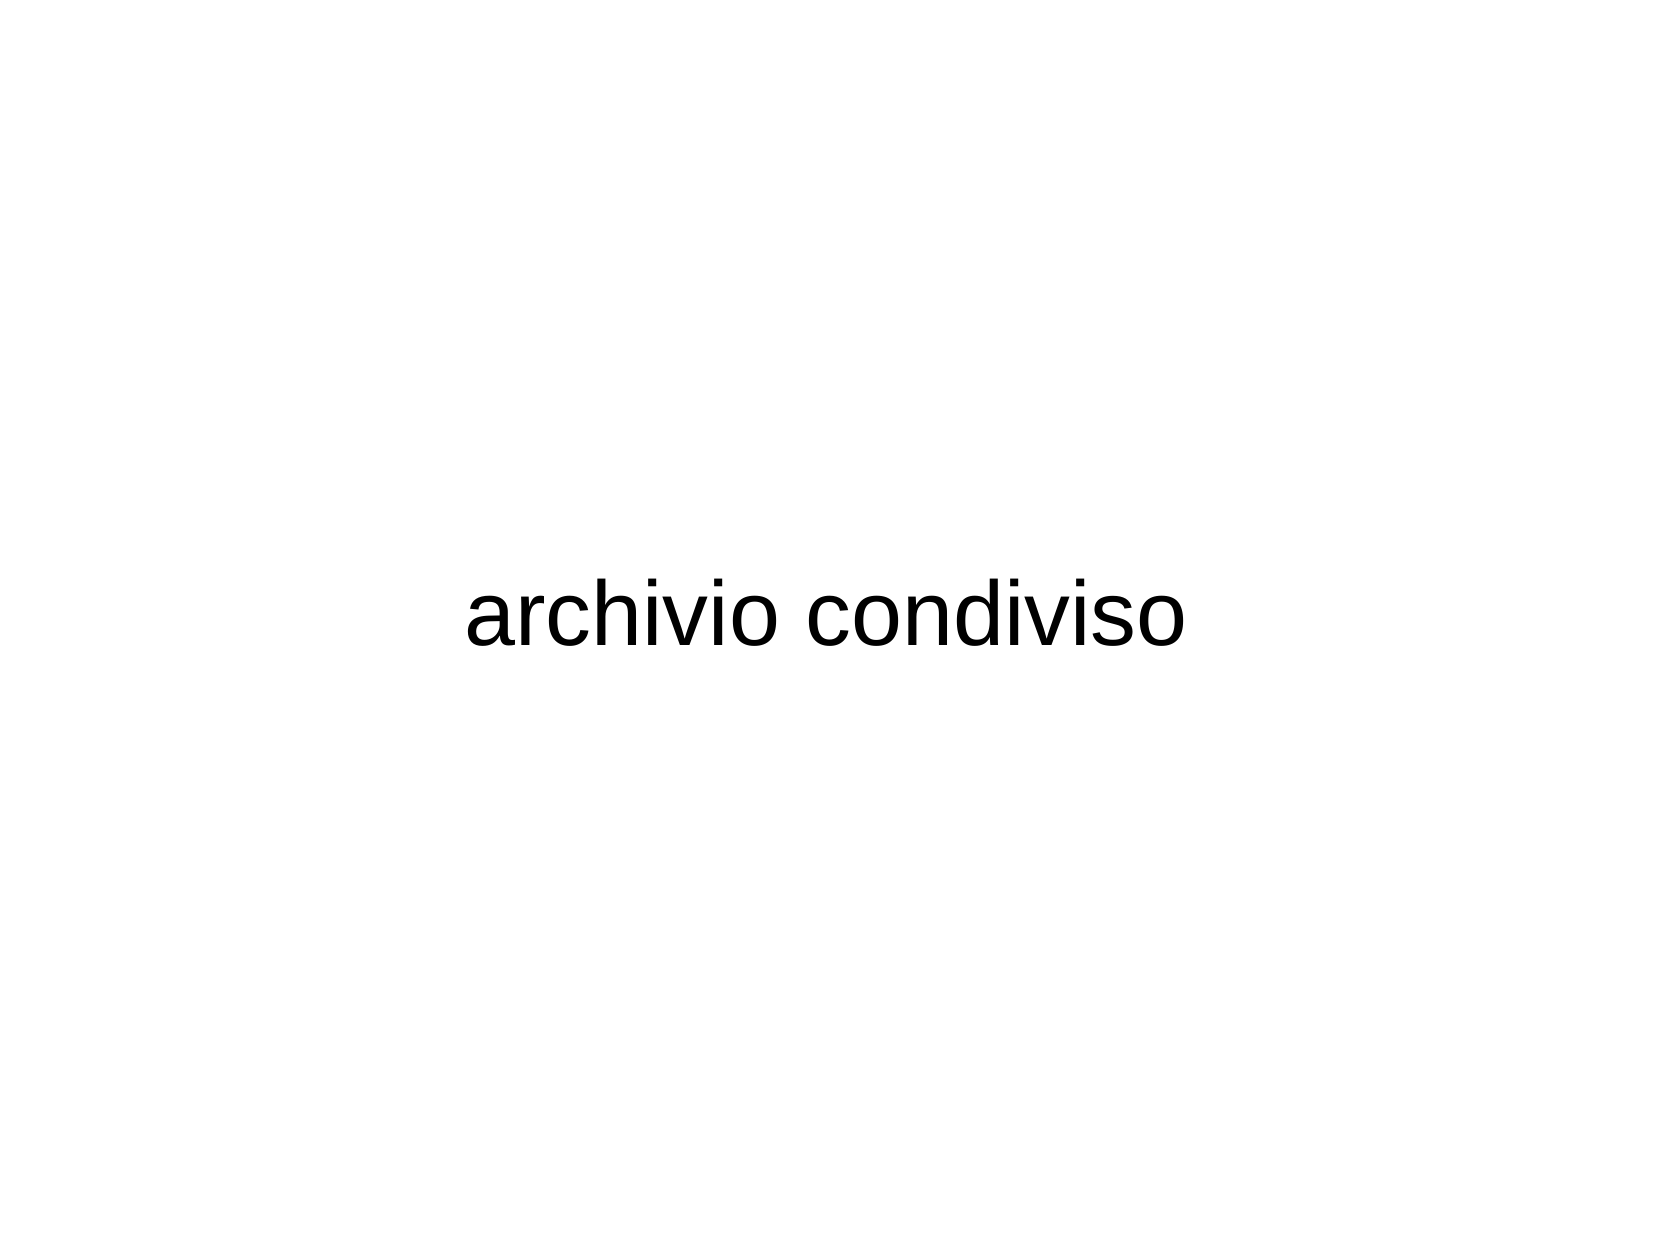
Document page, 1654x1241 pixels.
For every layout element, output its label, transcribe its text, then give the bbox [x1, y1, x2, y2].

title archivio condiviso [82, 510, 1571, 718]
